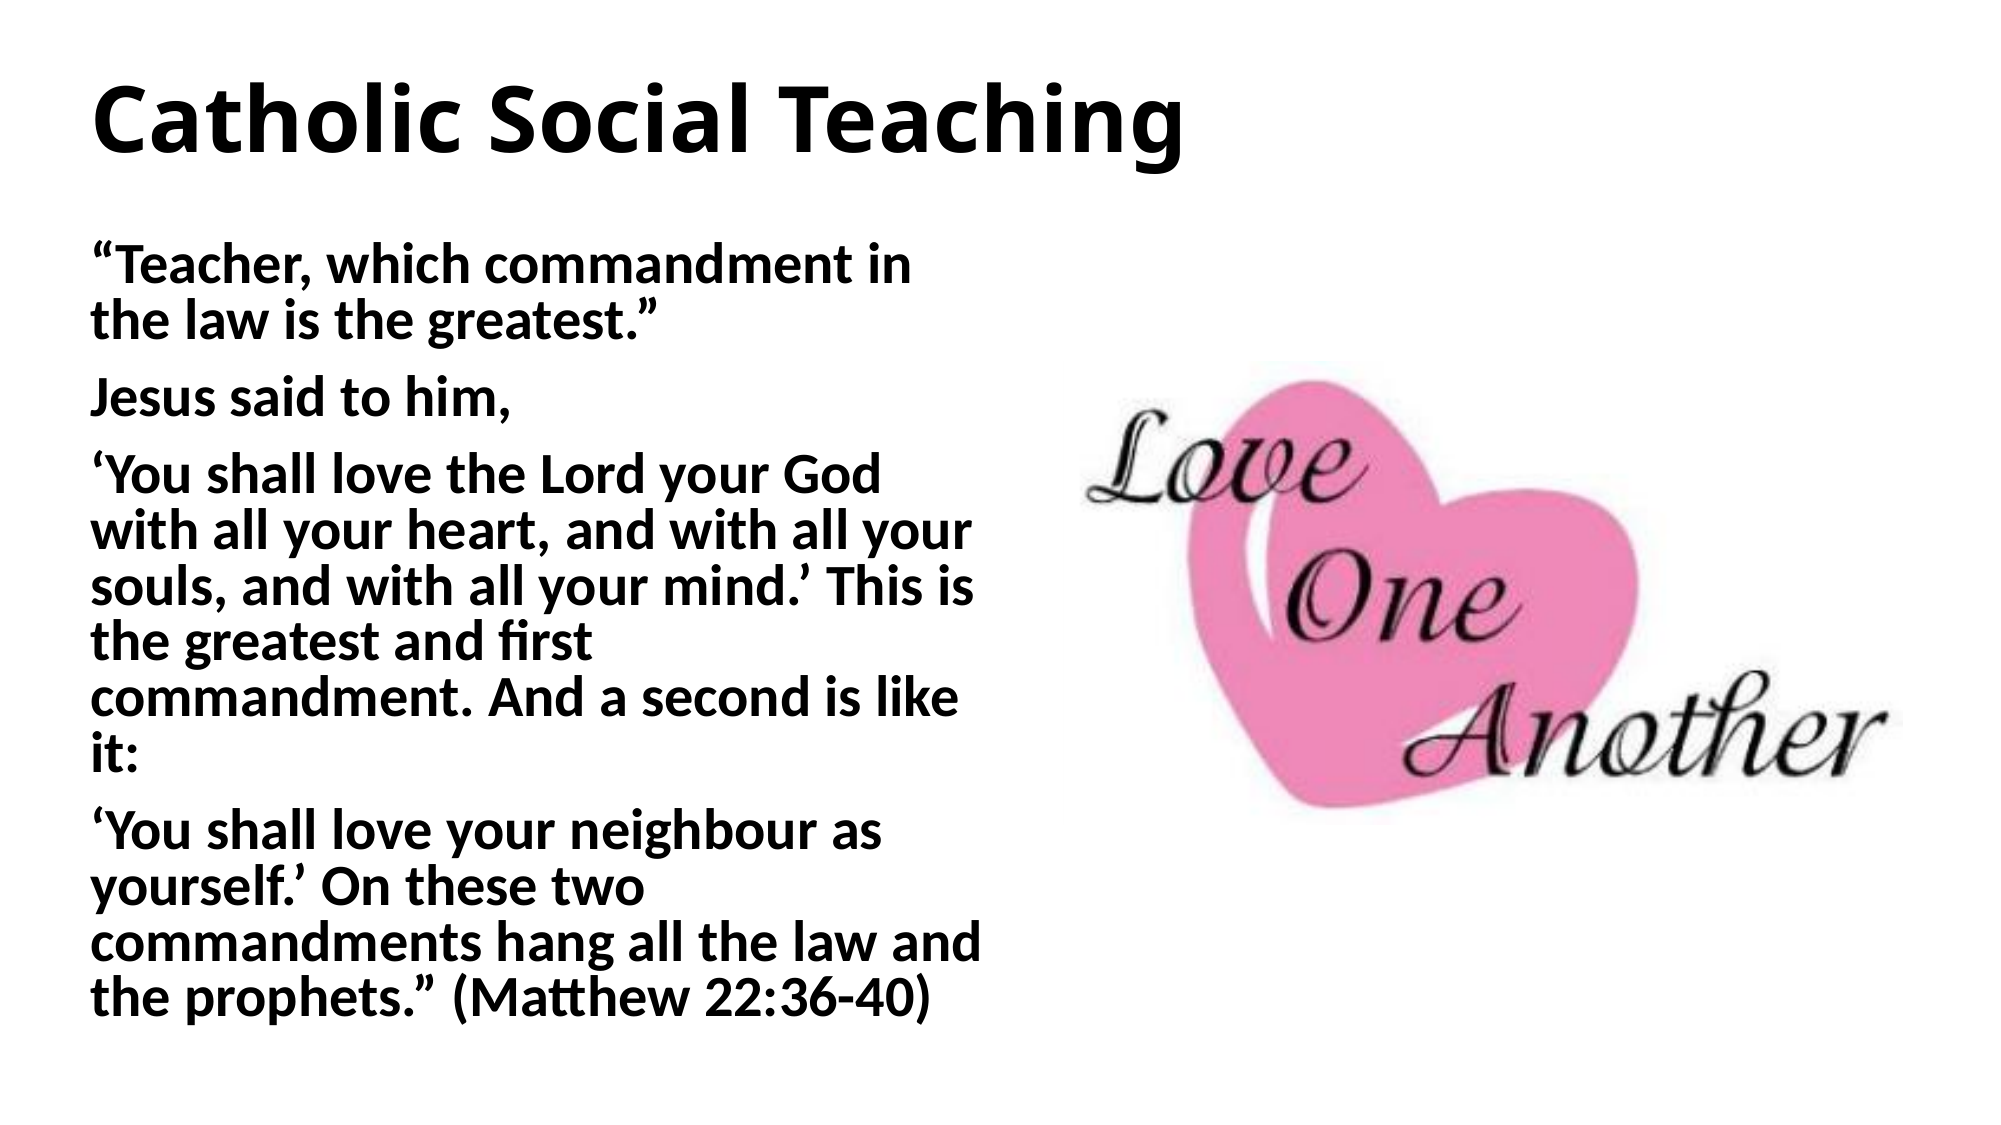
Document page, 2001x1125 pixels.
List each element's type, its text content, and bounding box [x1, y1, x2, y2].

title Catholic Social Teaching [75, 14, 1801, 232]
picture [1062, 361, 1903, 825]
list “Teacher, which commandment in the law is the greatest.” Jesus said to him, ‘You shall love the Lord your God with all your heart, and with all your souls, and with all your mind.’ This is the greatest and first commandment. And a second is like it: ‘You shall love your neighbour as yourself.’ On these two commandments hang all the law and the prophets.” (Matthew 22:36-40) [75, 231, 1000, 1084]
